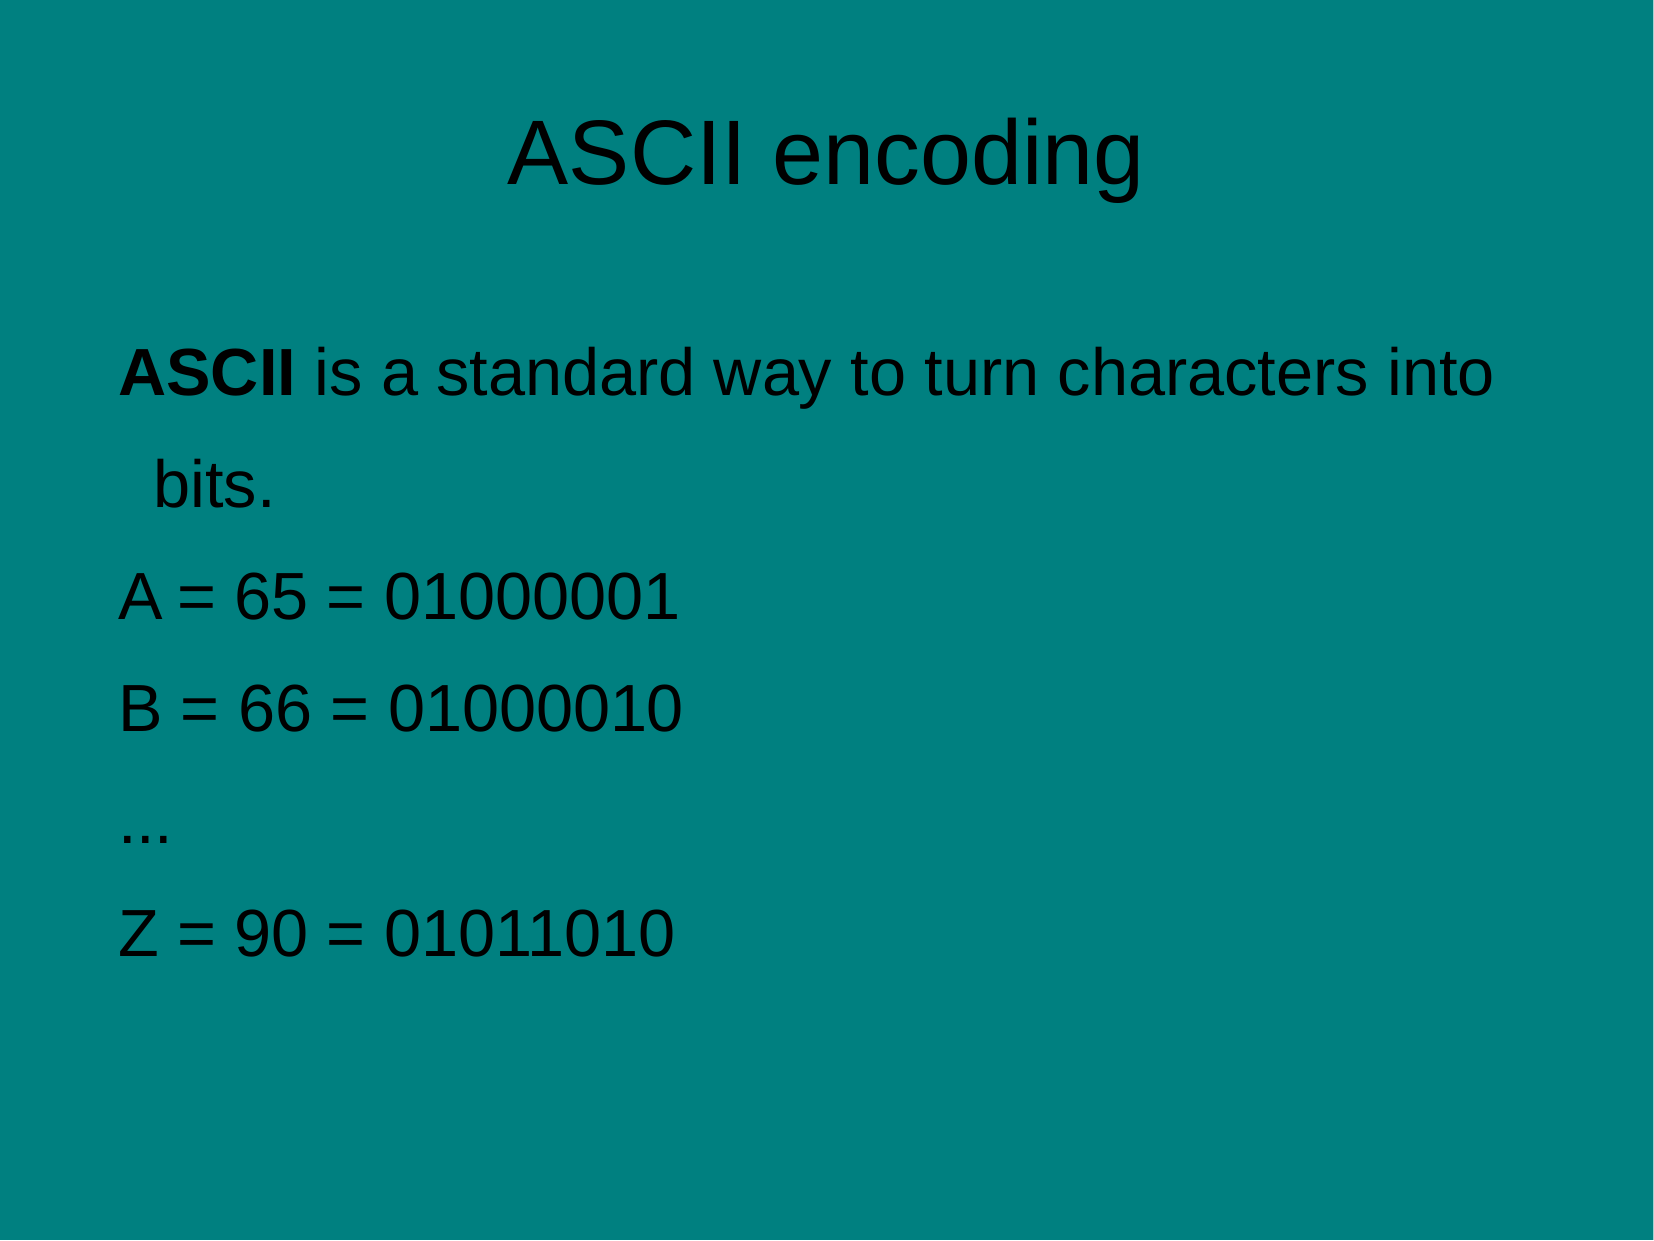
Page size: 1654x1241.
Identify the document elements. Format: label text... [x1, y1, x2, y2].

title ASCII encoding [82, 56, 1571, 250]
subtitle ASCII is a standard way to turn characters into bits. A = 65 = 01000001 B = 66 = 01000010 ... Z = 90 = 01011010 [82, 297, 1571, 1102]
